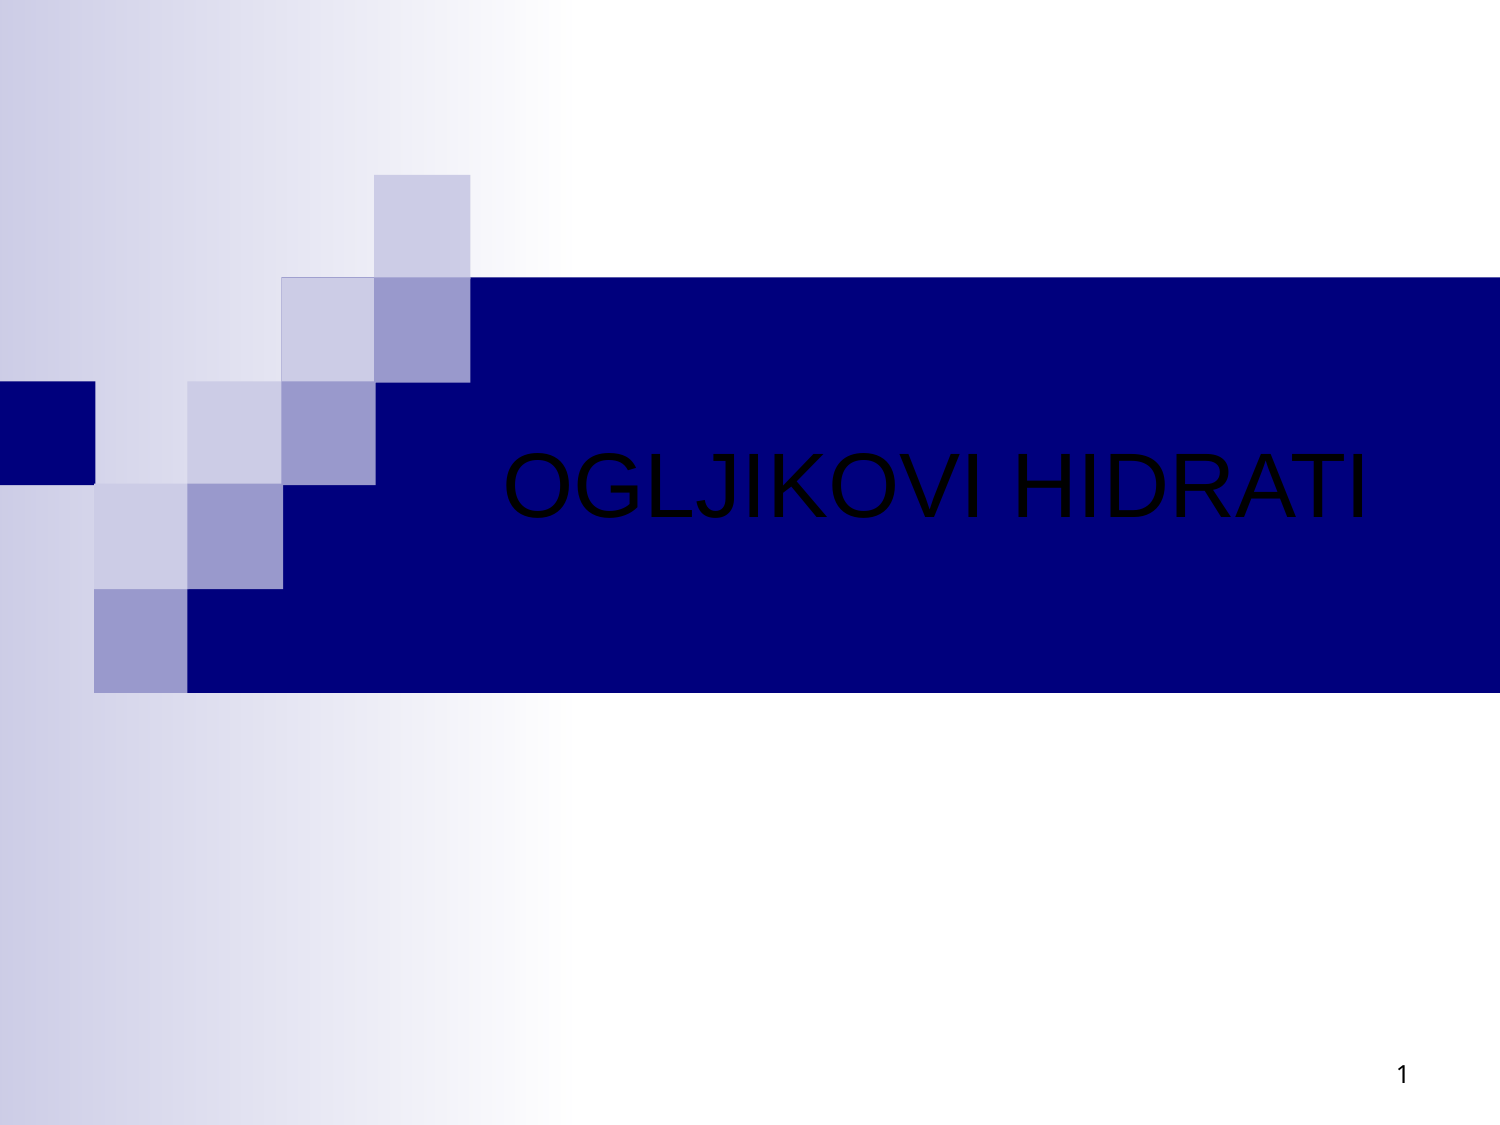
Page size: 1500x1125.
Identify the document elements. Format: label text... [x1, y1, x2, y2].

slide_number <number> [1074, 1025, 1425, 1100]
title OGLJIKOVI HIDRATI [487, 299, 1475, 663]
